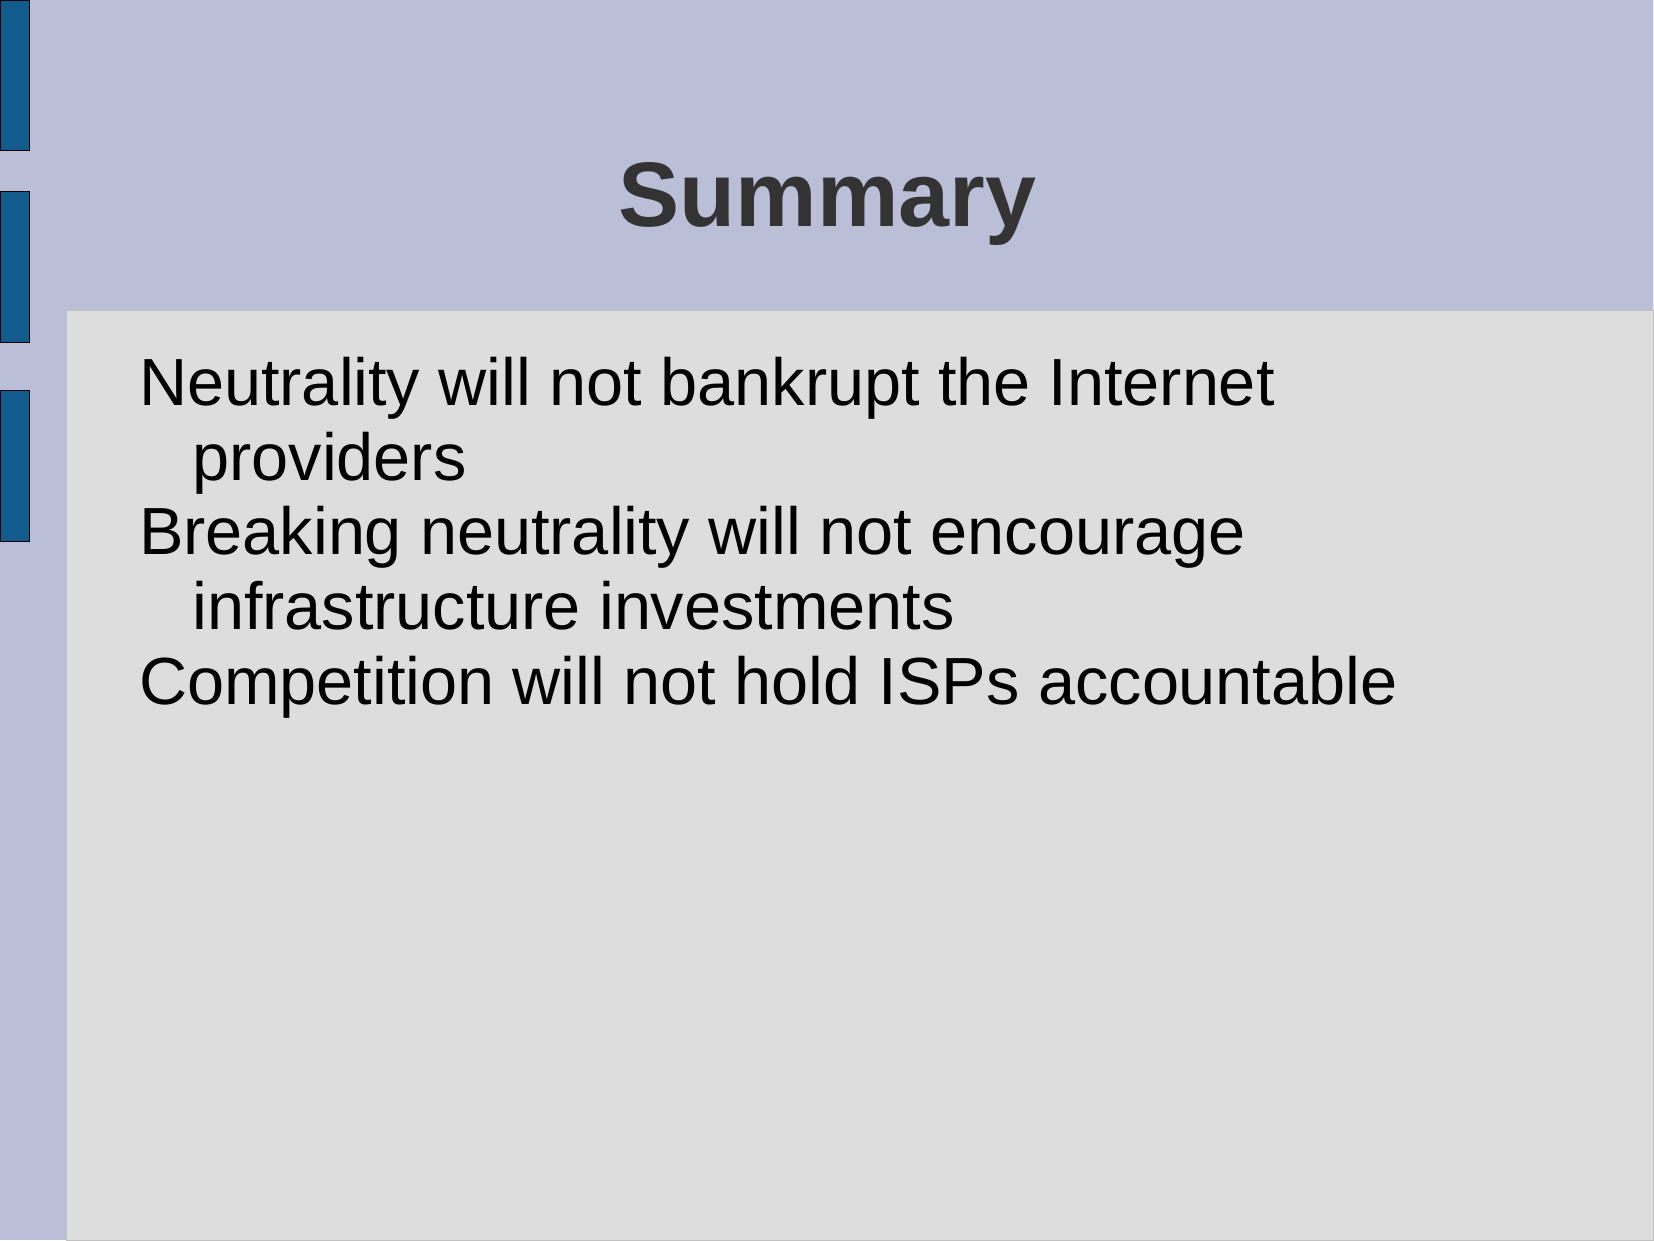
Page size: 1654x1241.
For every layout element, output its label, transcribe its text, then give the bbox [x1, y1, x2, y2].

title Summary [121, 91, 1534, 299]
list Neutrality will not bankrupt the Internet providers Breaking neutrality will not encourage infrastructure investments Competition will not hold ISPs accountable [121, 344, 1534, 1127]
